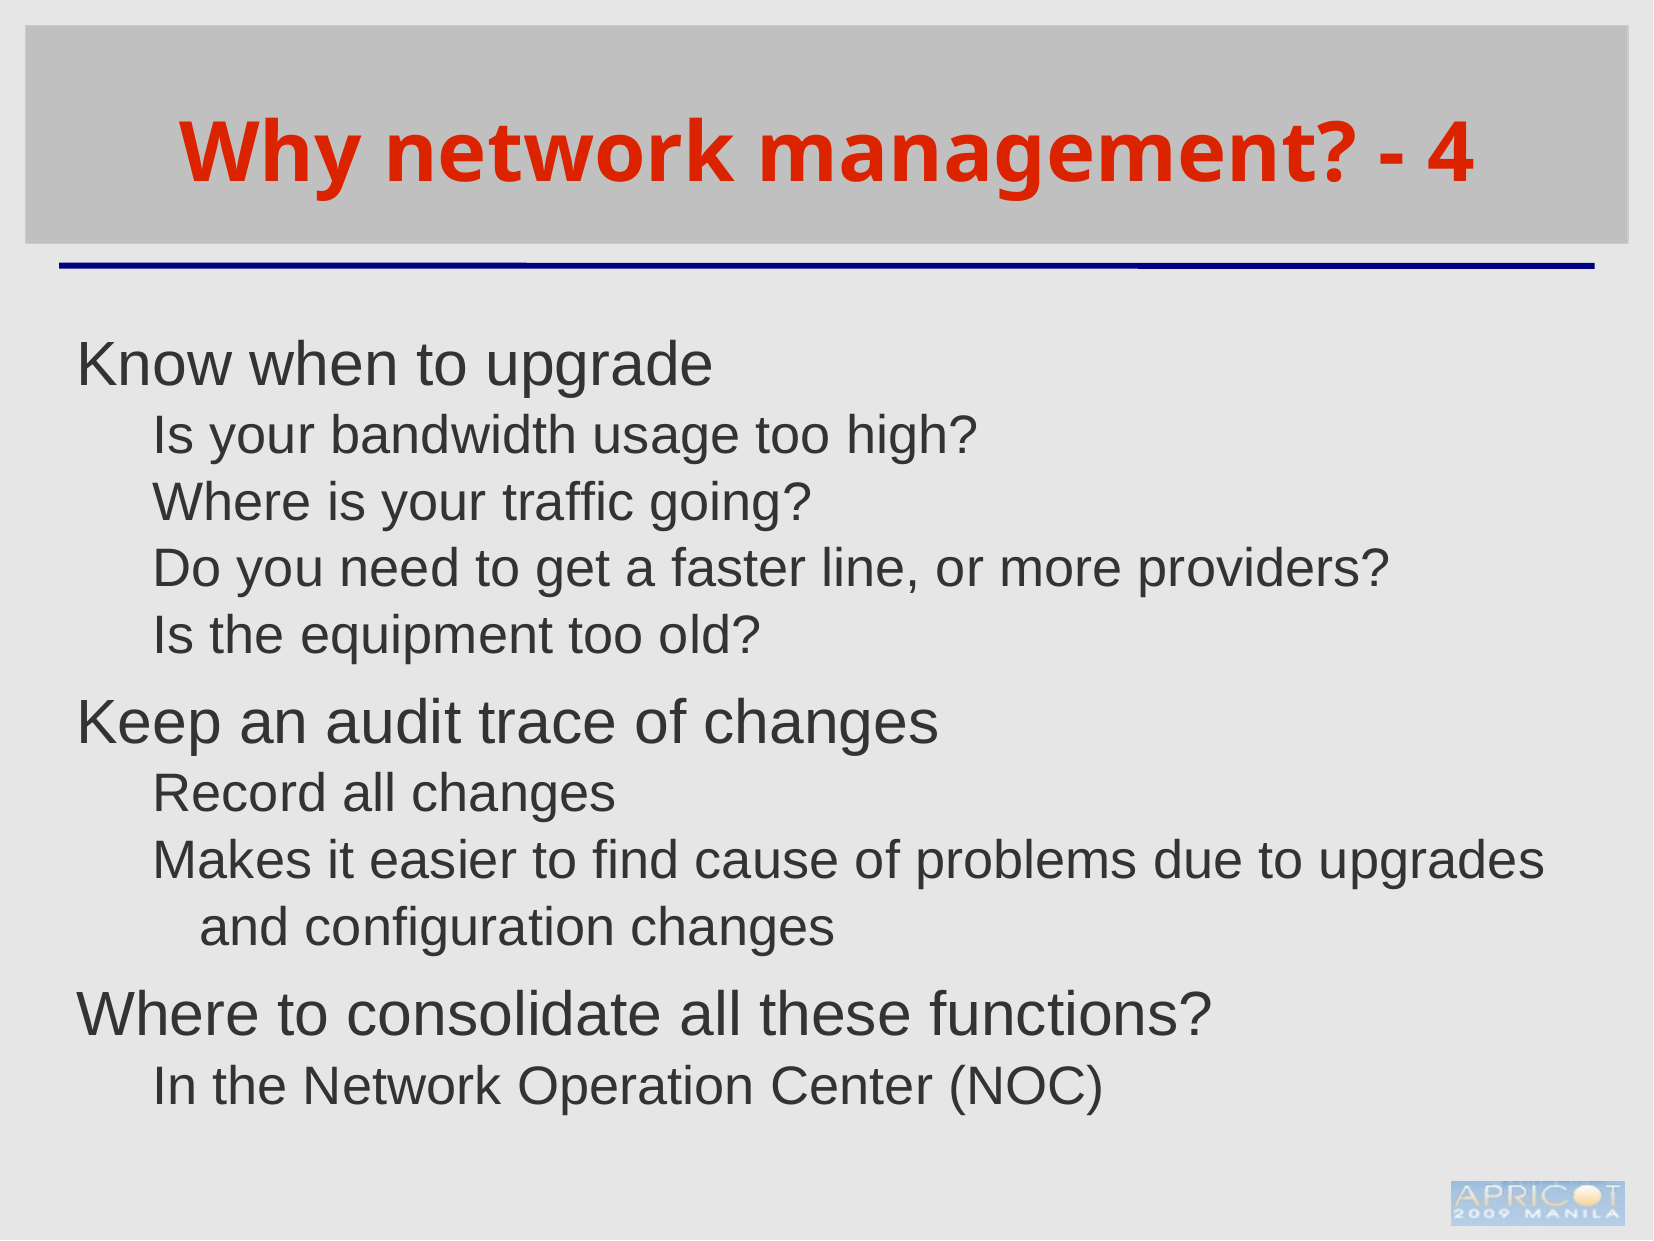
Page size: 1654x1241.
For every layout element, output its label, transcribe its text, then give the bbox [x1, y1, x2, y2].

list Know when to upgrade Is your bandwidth usage too high? Where is your traffic going? Do you need to get a faster line, or more providers? Is the equipment too old? Keep an audit trace of changes Record all changes Makes it easier to find cause of problems due to upgrades and configuration changes Where to consolidate all these functions? In the Network Operation Center (NOC)‏ [59, 322, 1595, 1202]
picture [1451, 1181, 1625, 1226]
title Why network management? - 4 [121, 46, 1534, 254]
